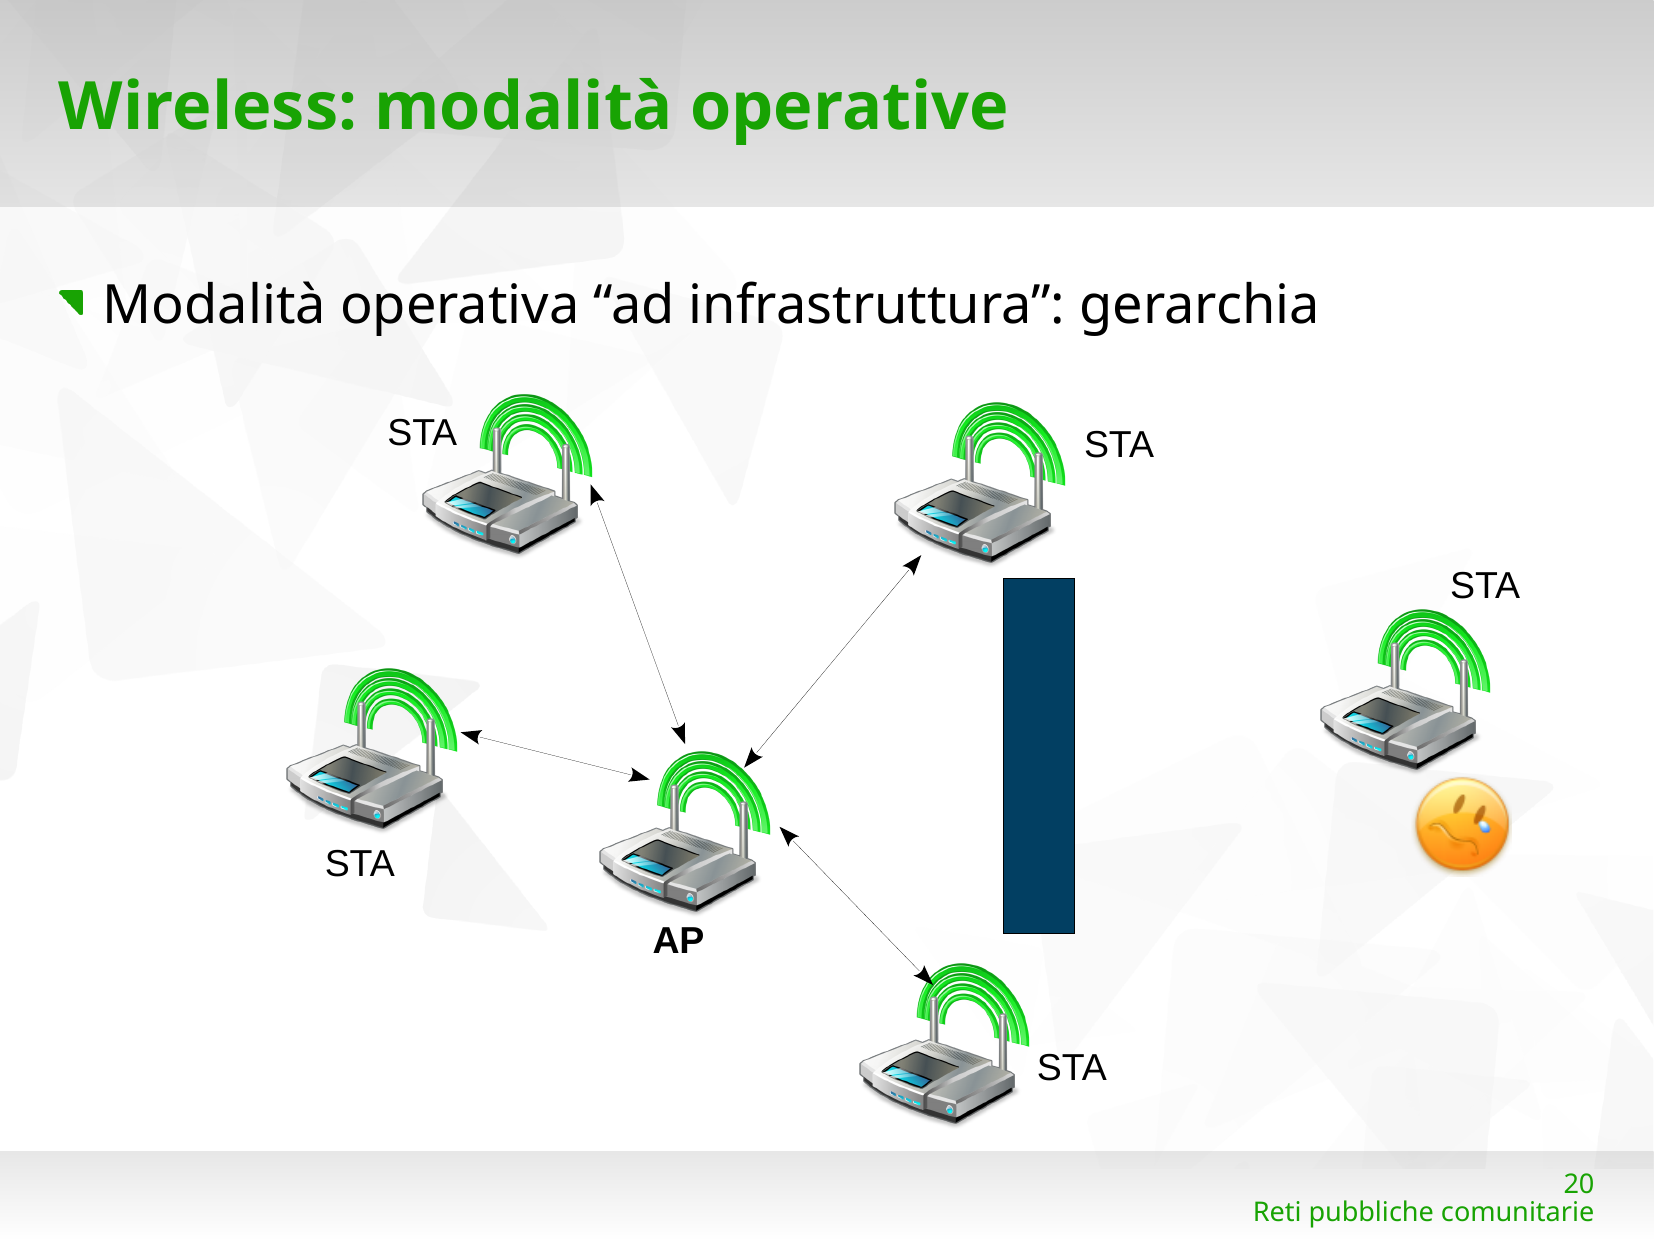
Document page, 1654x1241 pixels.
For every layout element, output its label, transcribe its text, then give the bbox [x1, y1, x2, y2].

text_box STA [1069, 415, 1170, 473]
picture [413, 375, 608, 562]
text_box [1003, 578, 1075, 934]
text_box STA [310, 835, 411, 893]
picture [0, 0, 783, 931]
title Wireless: modalità operative [59, 29, 1595, 178]
list Modalità operativa “ad infrastruttura”: gerarchia [59, 265, 1595, 986]
picture [1311, 590, 1512, 877]
text_box STA [1022, 1039, 1123, 1097]
picture [850, 548, 1654, 1169]
text_box AP [637, 911, 720, 969]
text_box STA [372, 403, 473, 461]
text_box STA [1435, 557, 1536, 615]
picture [885, 383, 1081, 570]
picture [590, 732, 786, 919]
picture [277, 649, 473, 836]
